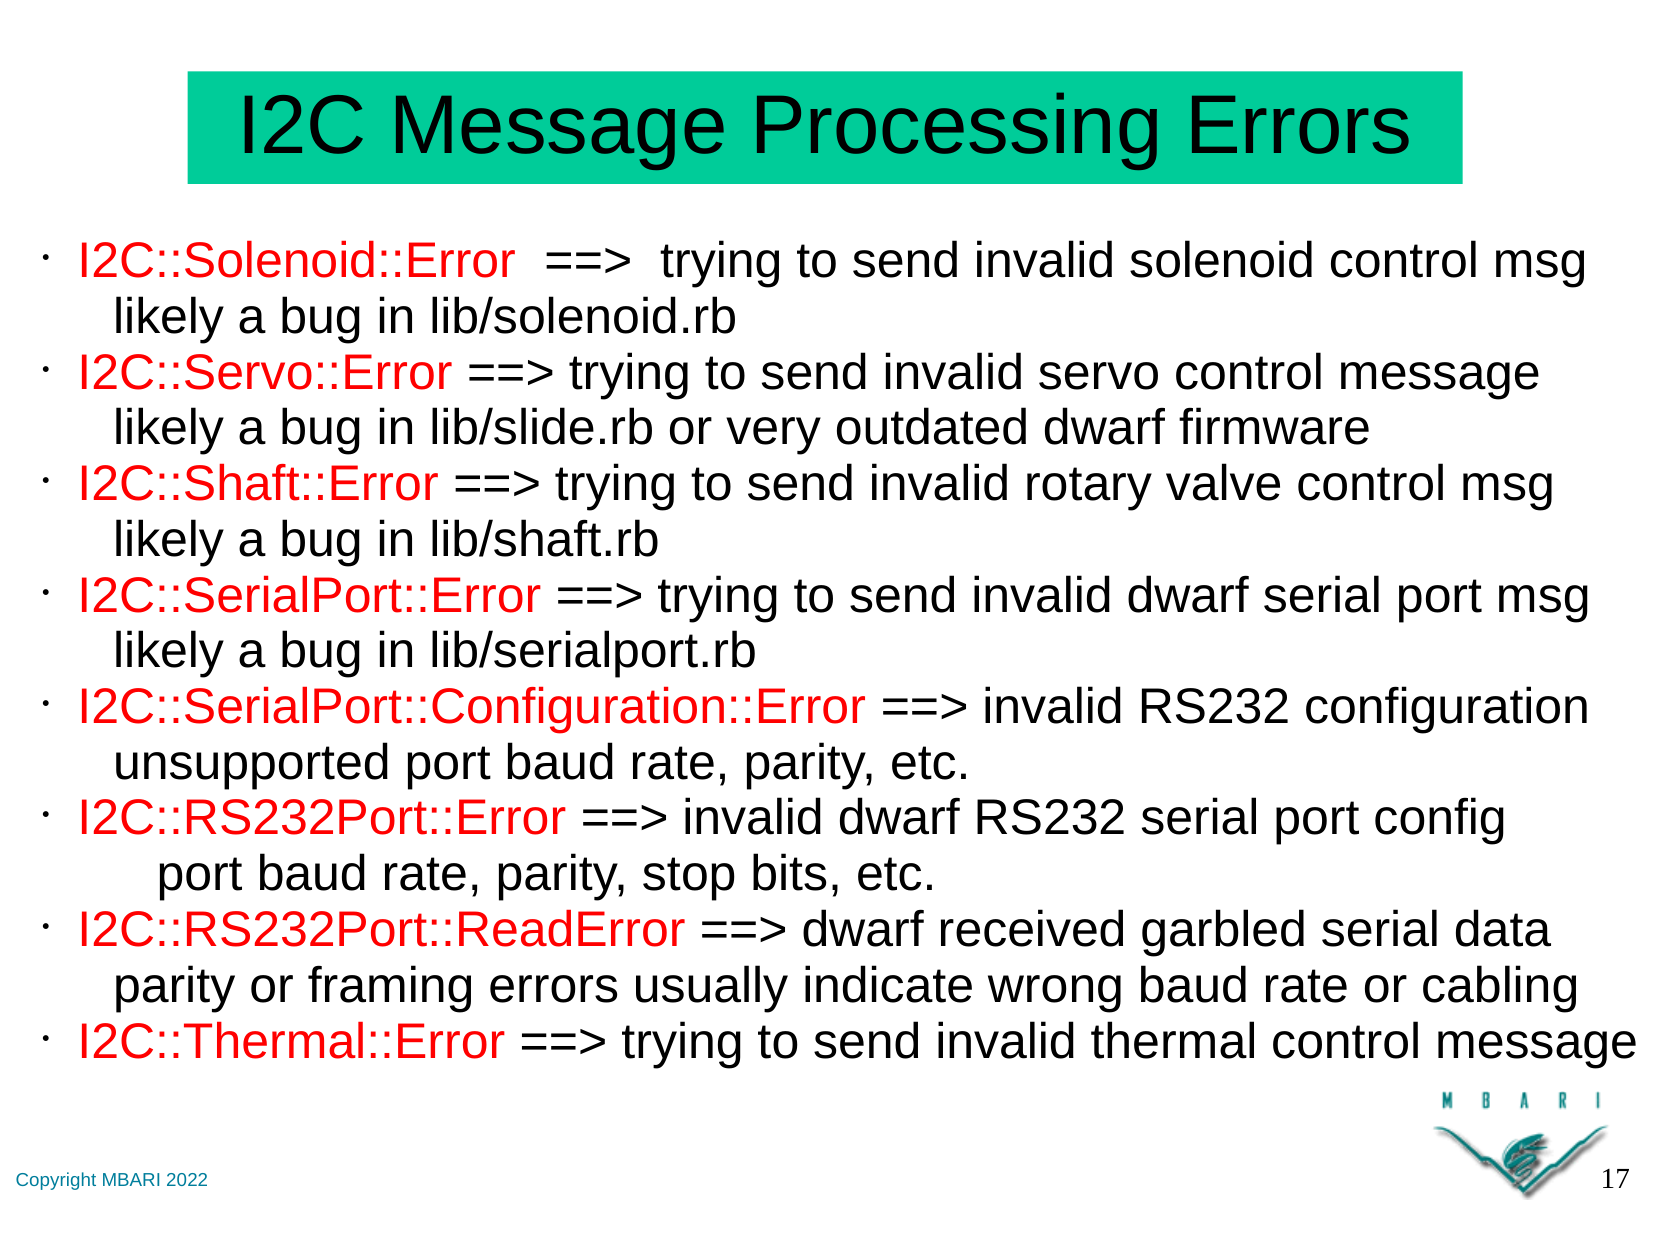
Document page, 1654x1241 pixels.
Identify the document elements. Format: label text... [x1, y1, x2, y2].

text_box I2C Message Processing Errors [187, 71, 1463, 184]
text_box I2C::Solenoid::Error ==> trying to send invalid solenoid control msg likely a bug in lib/solenoid.rb I2C::Servo::Error ==> trying to send invalid servo control message likely a bug in lib/slide.rb or very outdated dwarf firmware I2C::Shaft::Error ==> trying to send invalid rotary valve control msg likely a bug in lib/shaft.rb I2C::SerialPort::Error ==> trying to send invalid dwarf serial port msg likely a bug in lib/serialport.rb I2C::SerialPort::Configuration::Error ==> invalid RS232 configuration unsupported port baud rate, parity, etc. I2C::RS232Port::Error ==> invalid dwarf RS232 serial port config port baud rate, parity, stop bits, etc. I2C::RS232Port::ReadError ==> dwarf received garbled serial data parity or framing errors usually indicate wrong baud rate or cabling I2C::Thermal::Error ==> trying to send invalid thermal control message [0, 225, 1654, 1077]
picture [1426, 1091, 1613, 1200]
